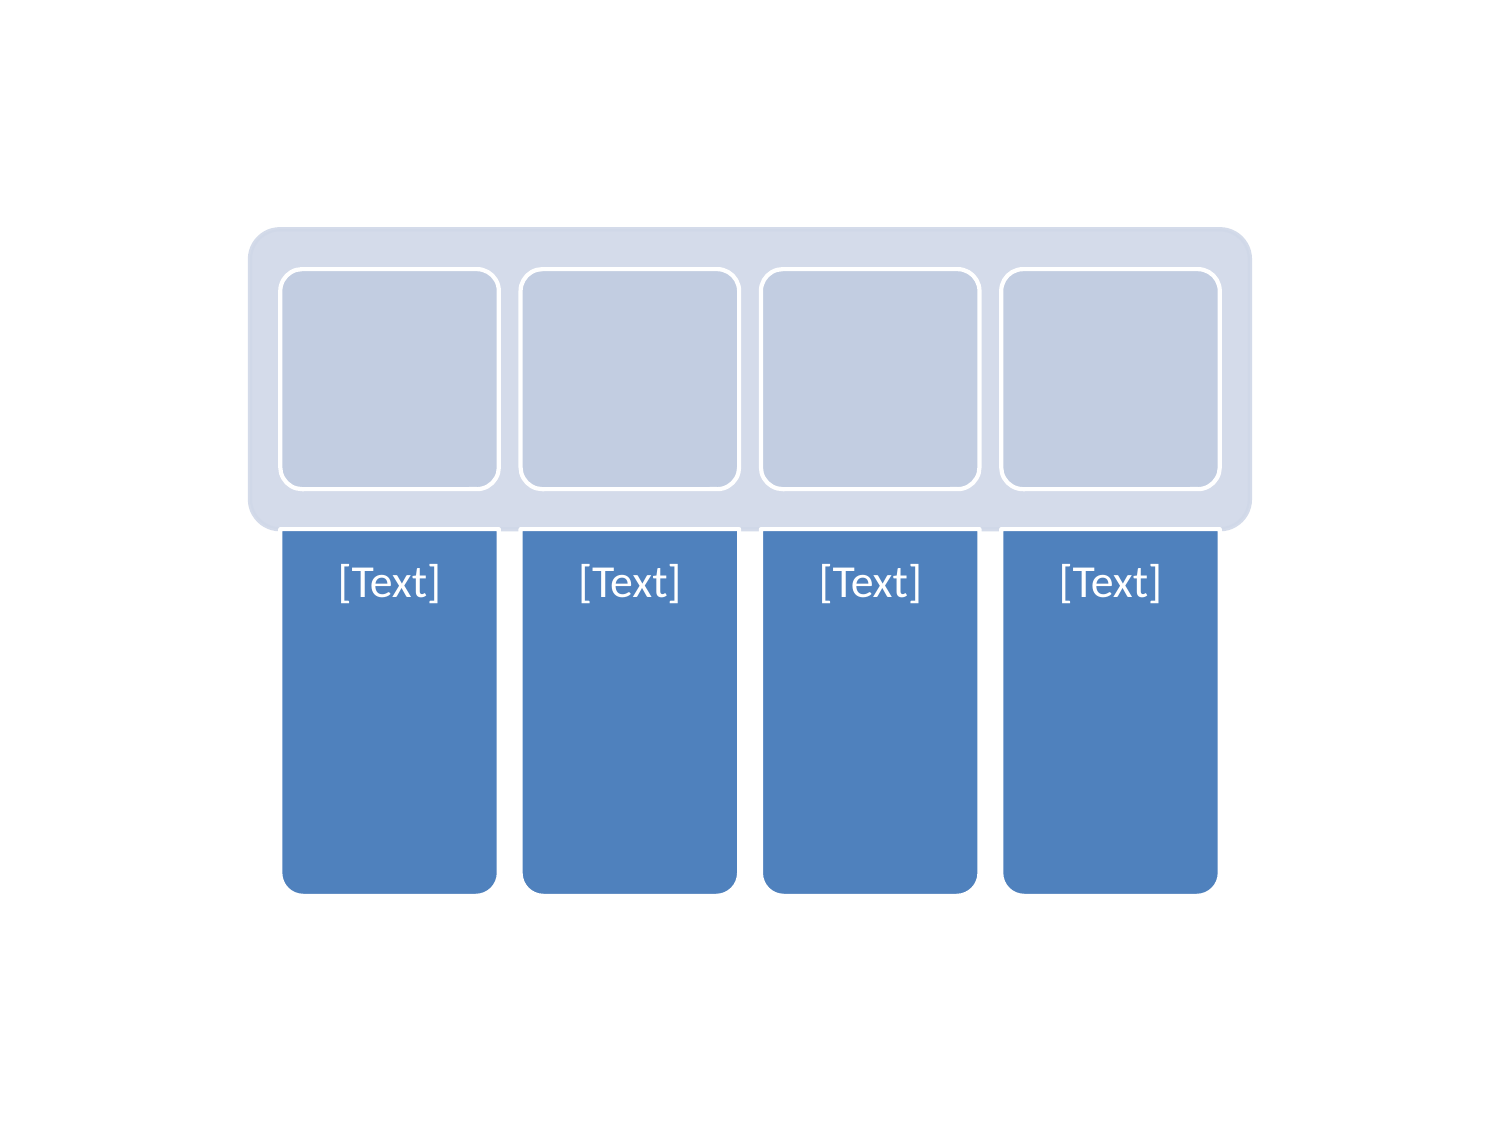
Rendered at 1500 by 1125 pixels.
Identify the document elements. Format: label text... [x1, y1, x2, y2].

text_box [Text] [280, 529, 499, 896]
text_box [Text] [760, 529, 980, 896]
text_box [Text] [1001, 529, 1220, 896]
text_box [Text] [520, 529, 740, 896]
text_box [249, 229, 1250, 530]
